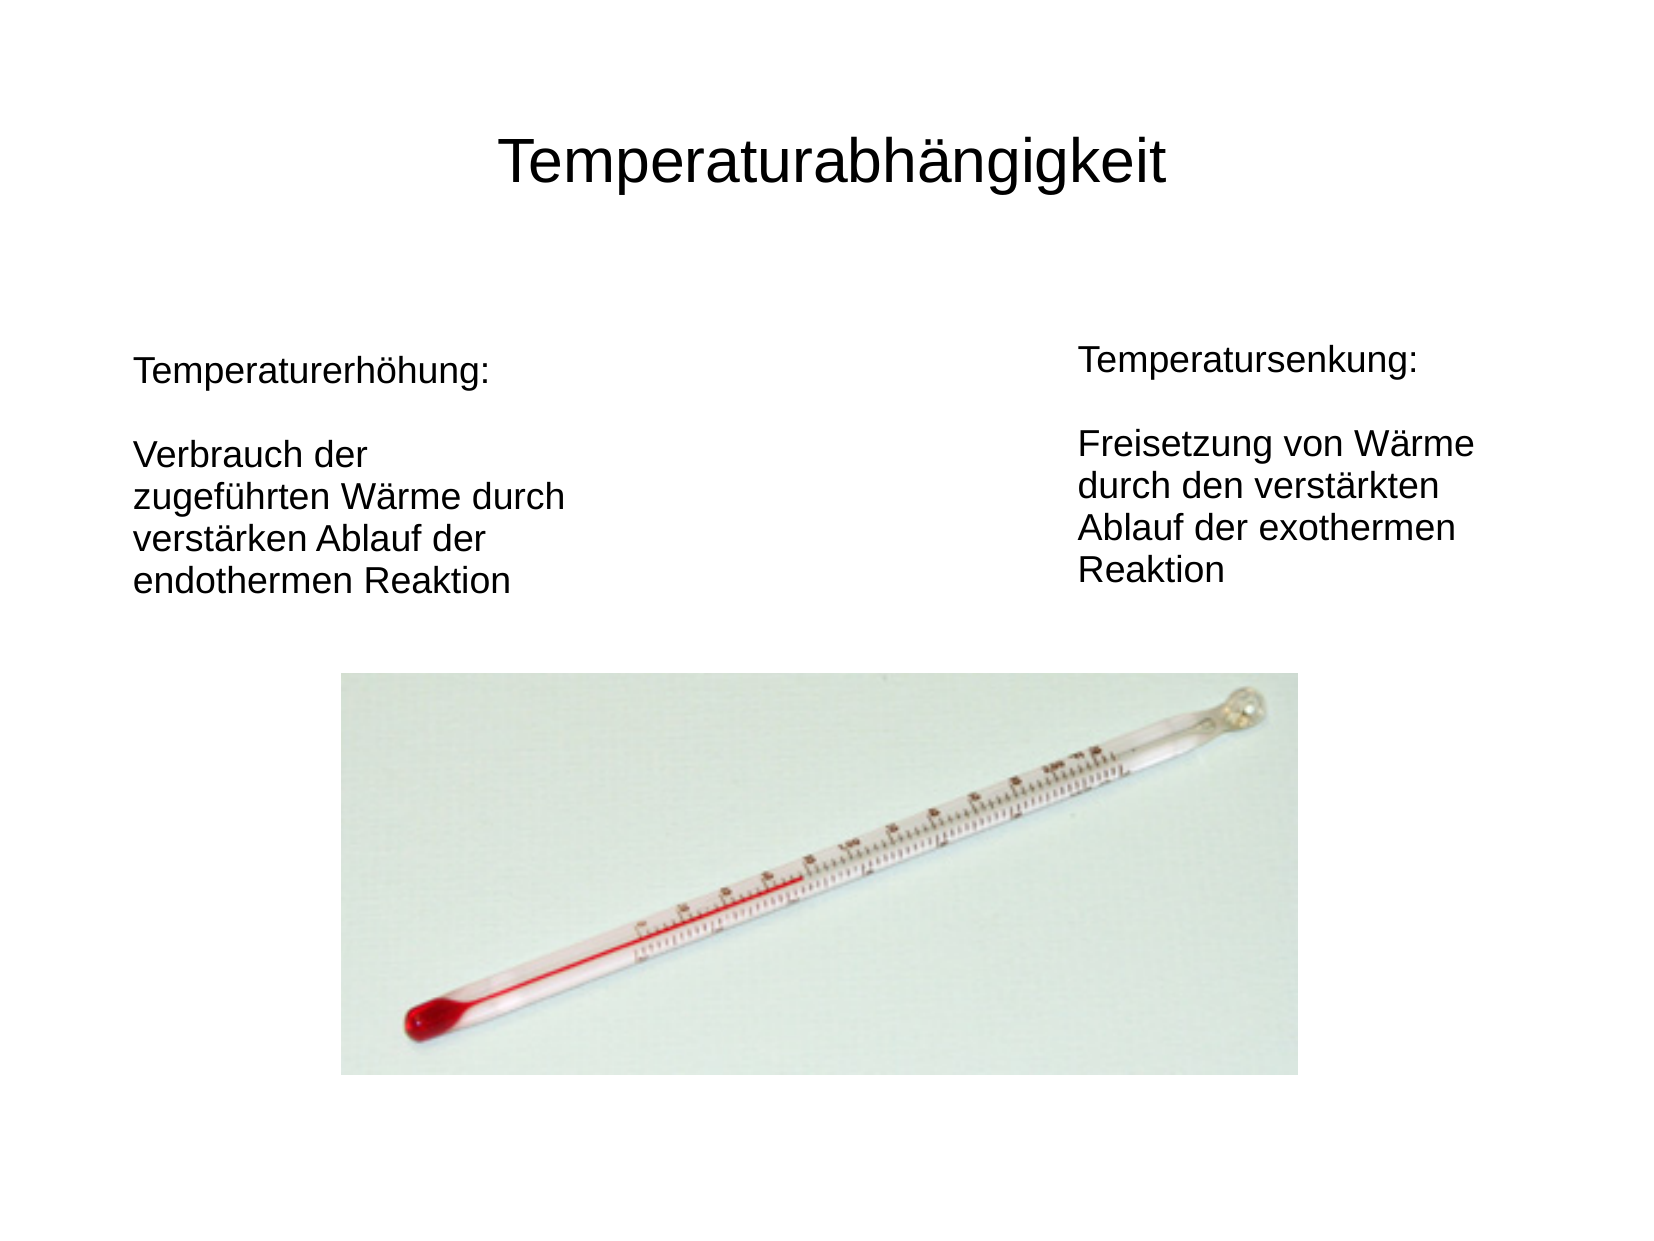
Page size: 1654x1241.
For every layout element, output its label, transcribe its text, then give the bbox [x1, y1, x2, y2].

picture [341, 673, 1298, 1075]
text_box Temperaturabhängigkeit [118, 118, 1548, 237]
text_box Temperatursenkung: Freisetzung von Wärme durch den verstärkten Ablauf der exothermen Reaktion [1062, 330, 1536, 598]
text_box Temperaturerhöhung: Verbrauch der zugeführten Wärme durch verstärken Ablauf der endothermen Reaktion [118, 342, 591, 610]
